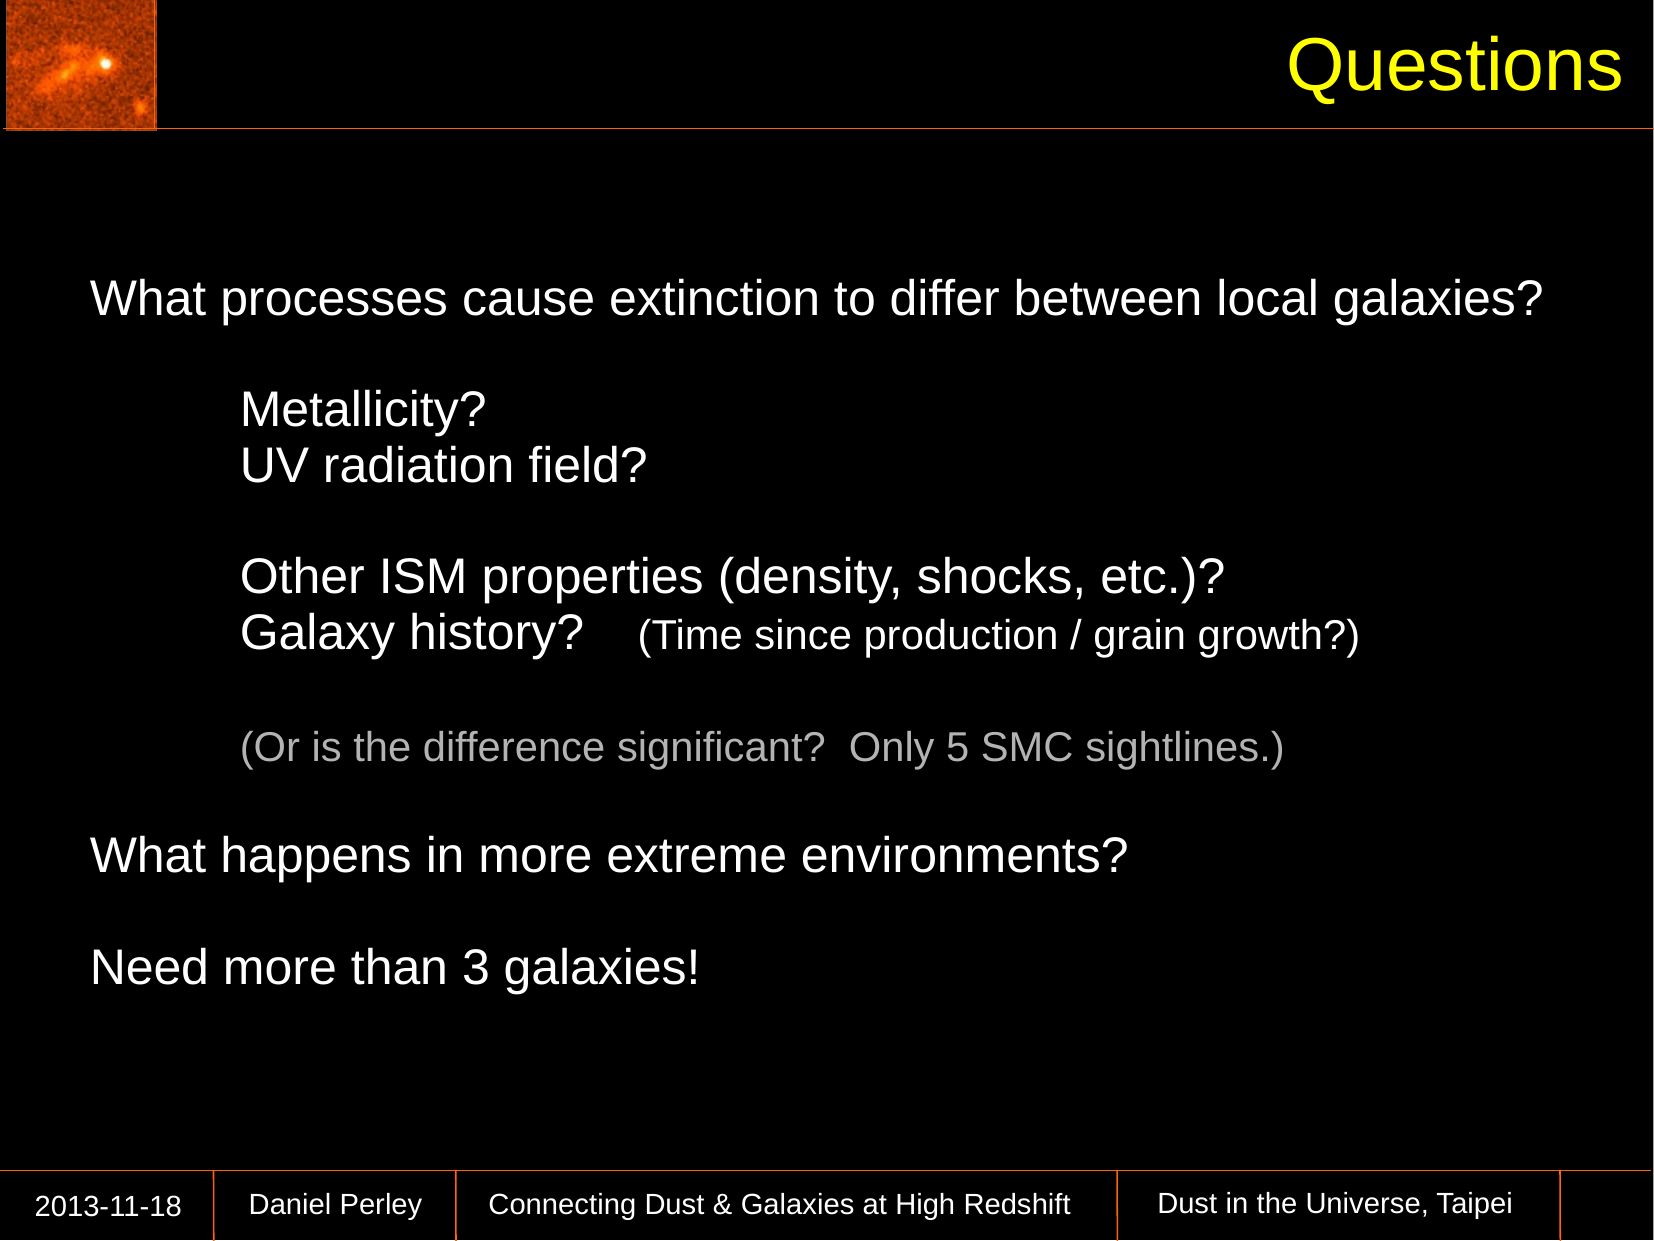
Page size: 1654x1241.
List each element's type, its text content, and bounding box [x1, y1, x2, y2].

text_box What processes cause extinction to differ between local galaxies? Metallicity? UV radiation field? Other ISM properties (density, shocks, etc.)? Galaxy history? (Time since production / grain growth?) (Or is the difference significant? Only 5 SMC sightlines.) What happens in more extreme environments? Need more than 3 galaxies! [75, 262, 1576, 1058]
title Questions [187, 21, 1624, 108]
picture [7, 0, 154, 128]
